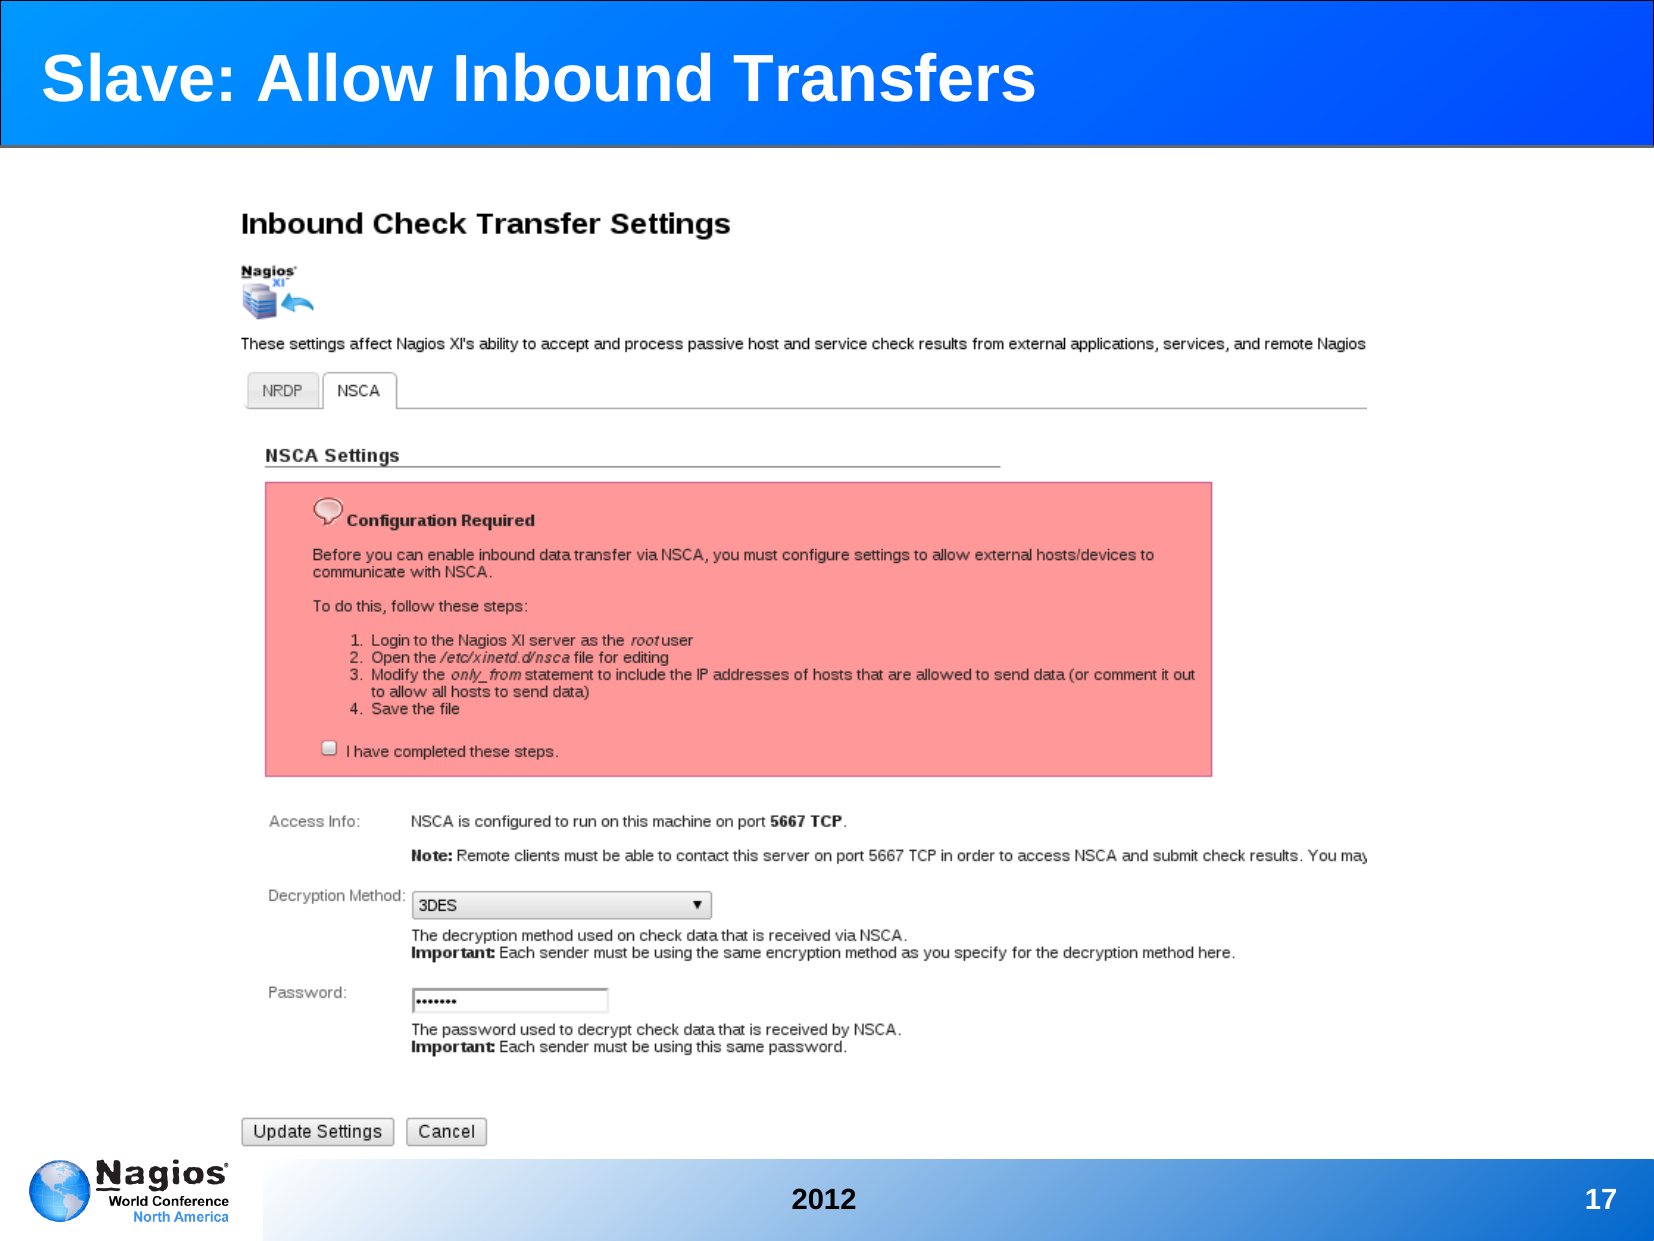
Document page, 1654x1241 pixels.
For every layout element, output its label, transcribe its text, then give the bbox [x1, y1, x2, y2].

picture [224, 204, 1367, 1155]
picture [29, 1159, 229, 1235]
title Slave: Allow Inbound Transfers [41, 29, 1579, 127]
